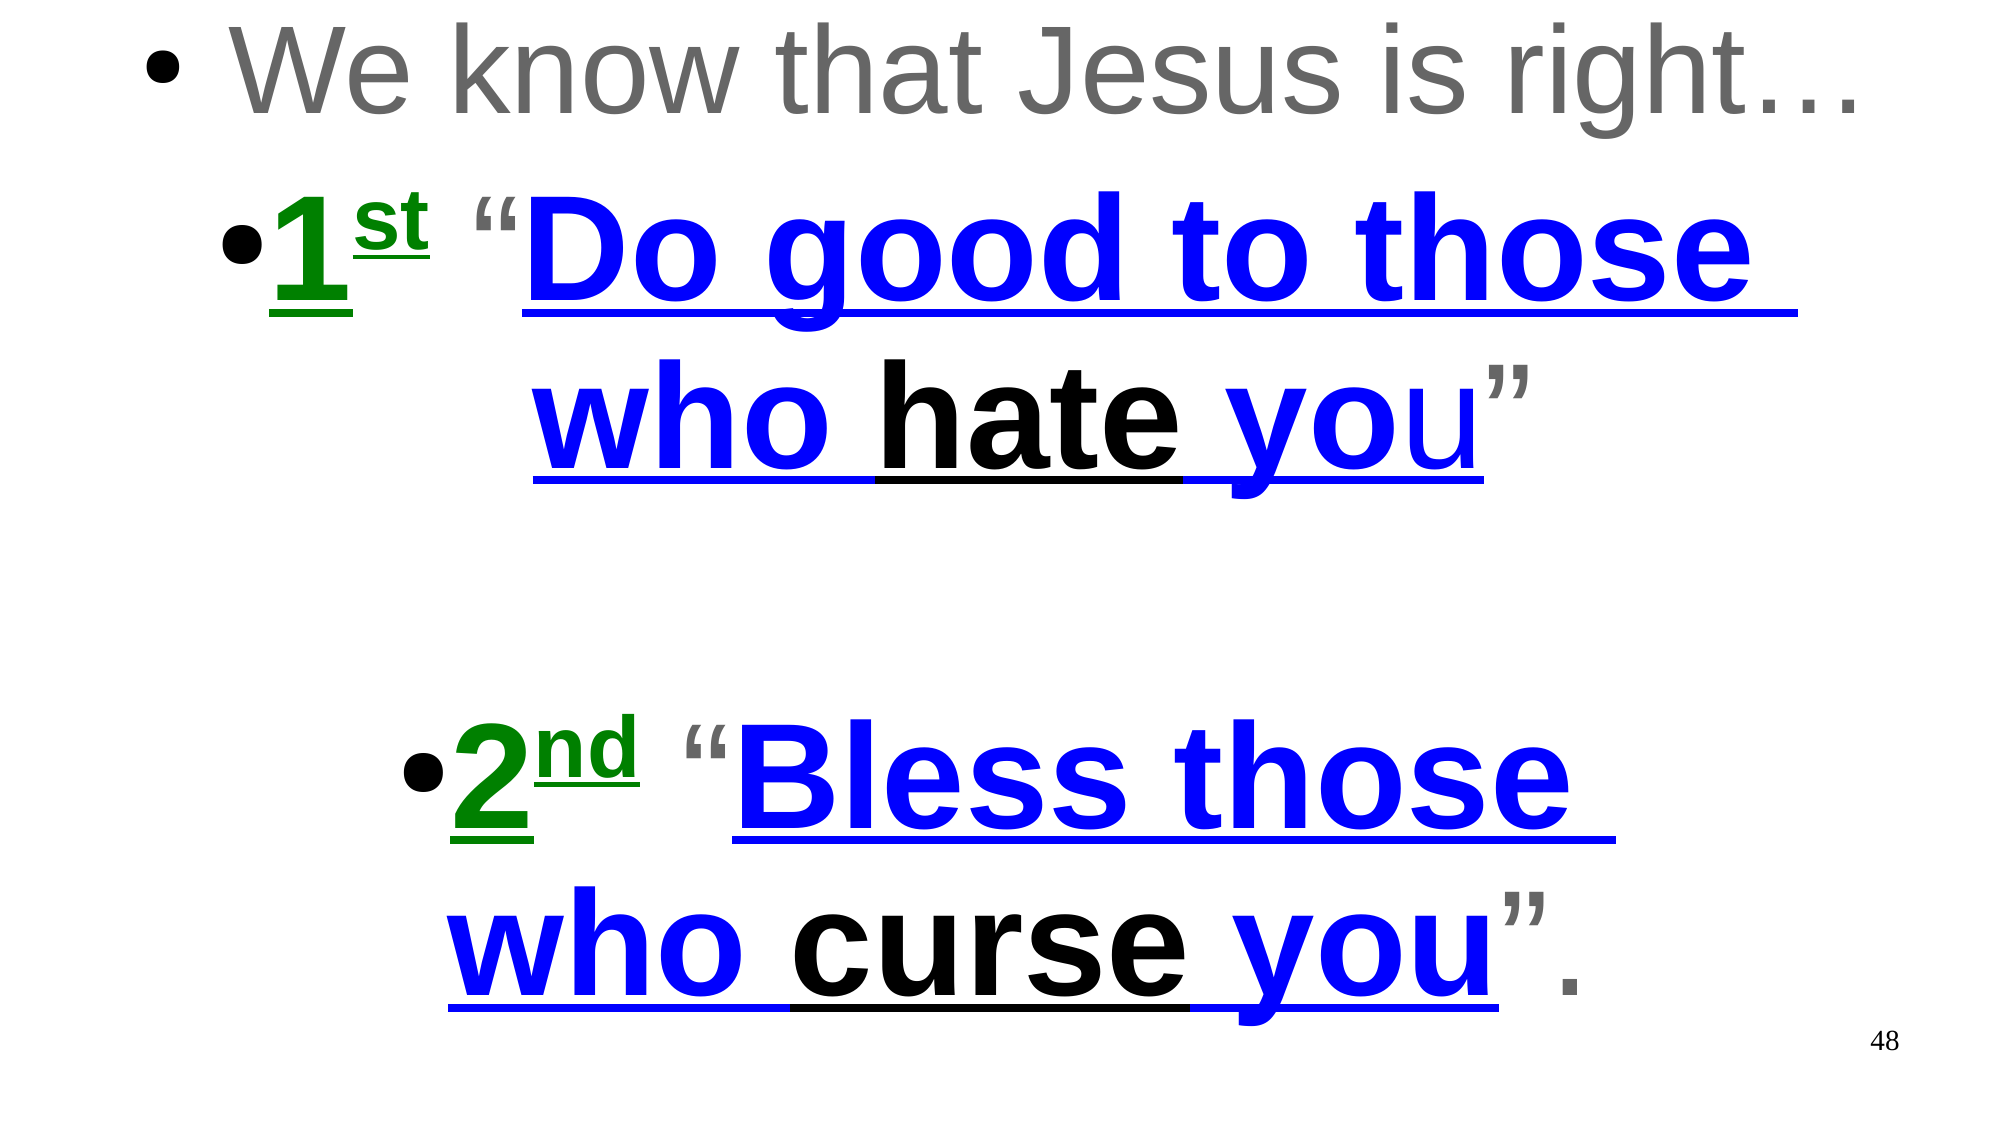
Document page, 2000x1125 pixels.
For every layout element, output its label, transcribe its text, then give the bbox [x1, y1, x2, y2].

list We know that Jesus is right… 1st “Do good to those who hate you” 2nd “Bless those who curse you”. [0, 0, 1996, 1123]
